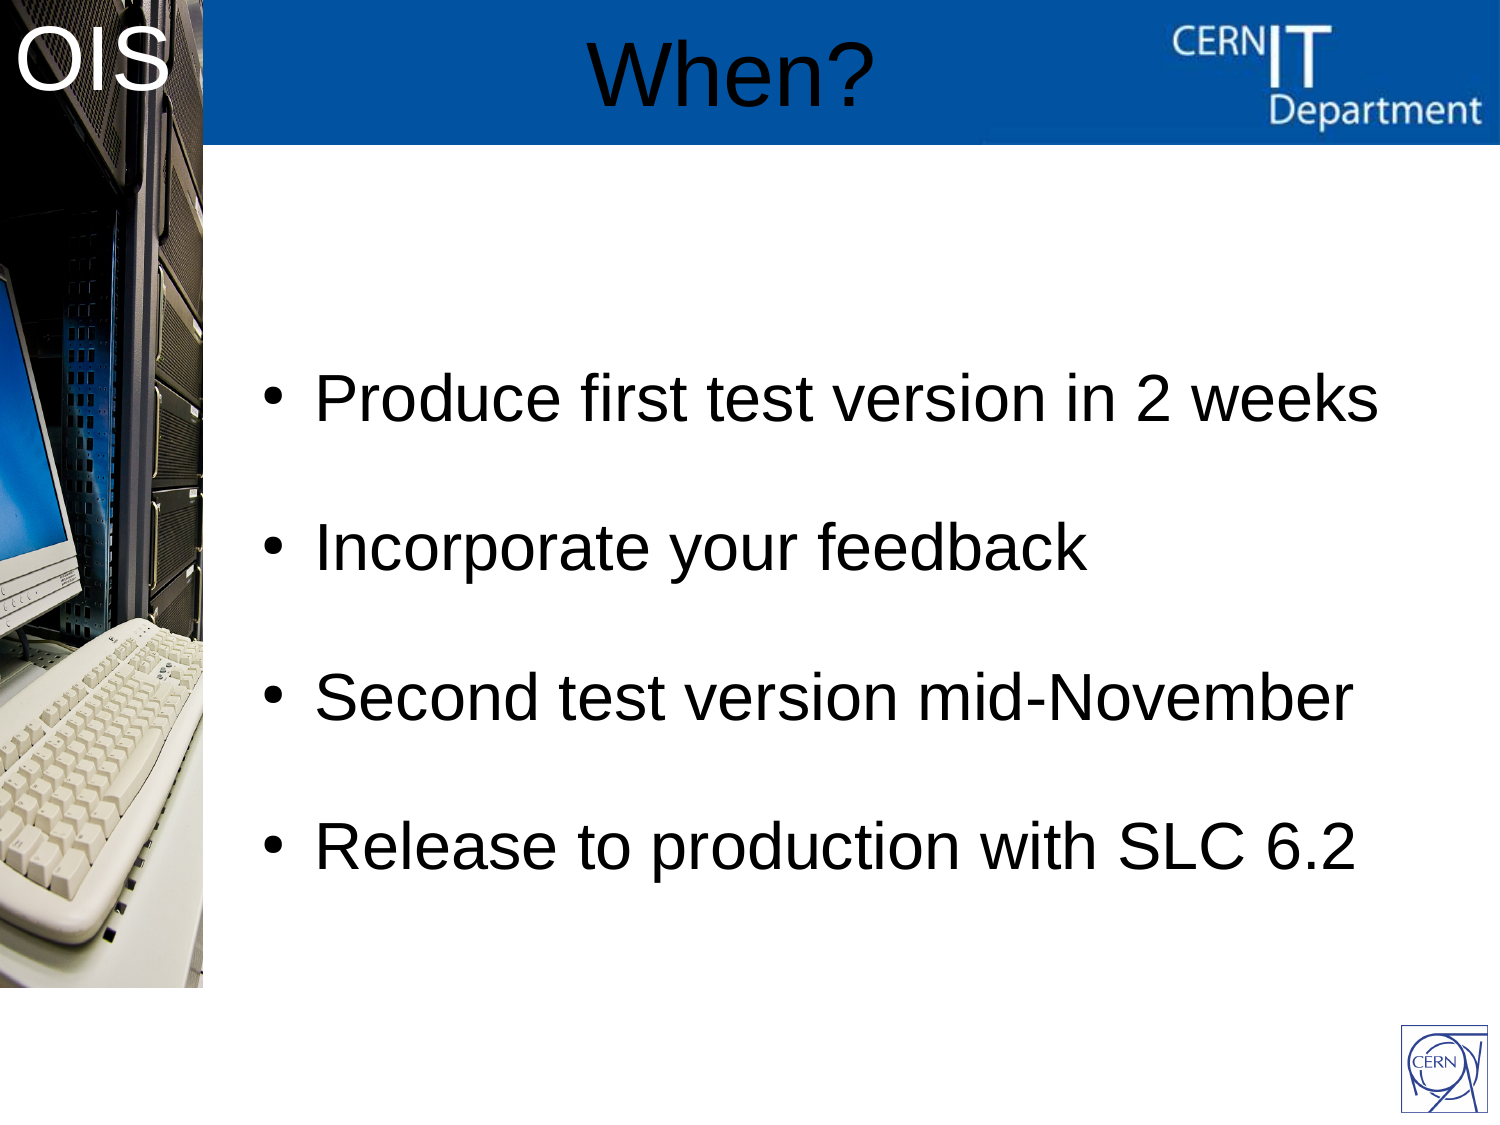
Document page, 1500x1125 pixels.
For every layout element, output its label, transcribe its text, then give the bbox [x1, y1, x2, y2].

picture [1401, 1025, 1488, 1113]
picture [1238, 0, 1500, 145]
text_box Produce first test version in 2 weeks Incorporate your feedback Second test version mid-November Release to production with SLC 6.2 [228, 353, 1426, 892]
title When? [225, 0, 1238, 151]
picture [0, 0, 225, 988]
